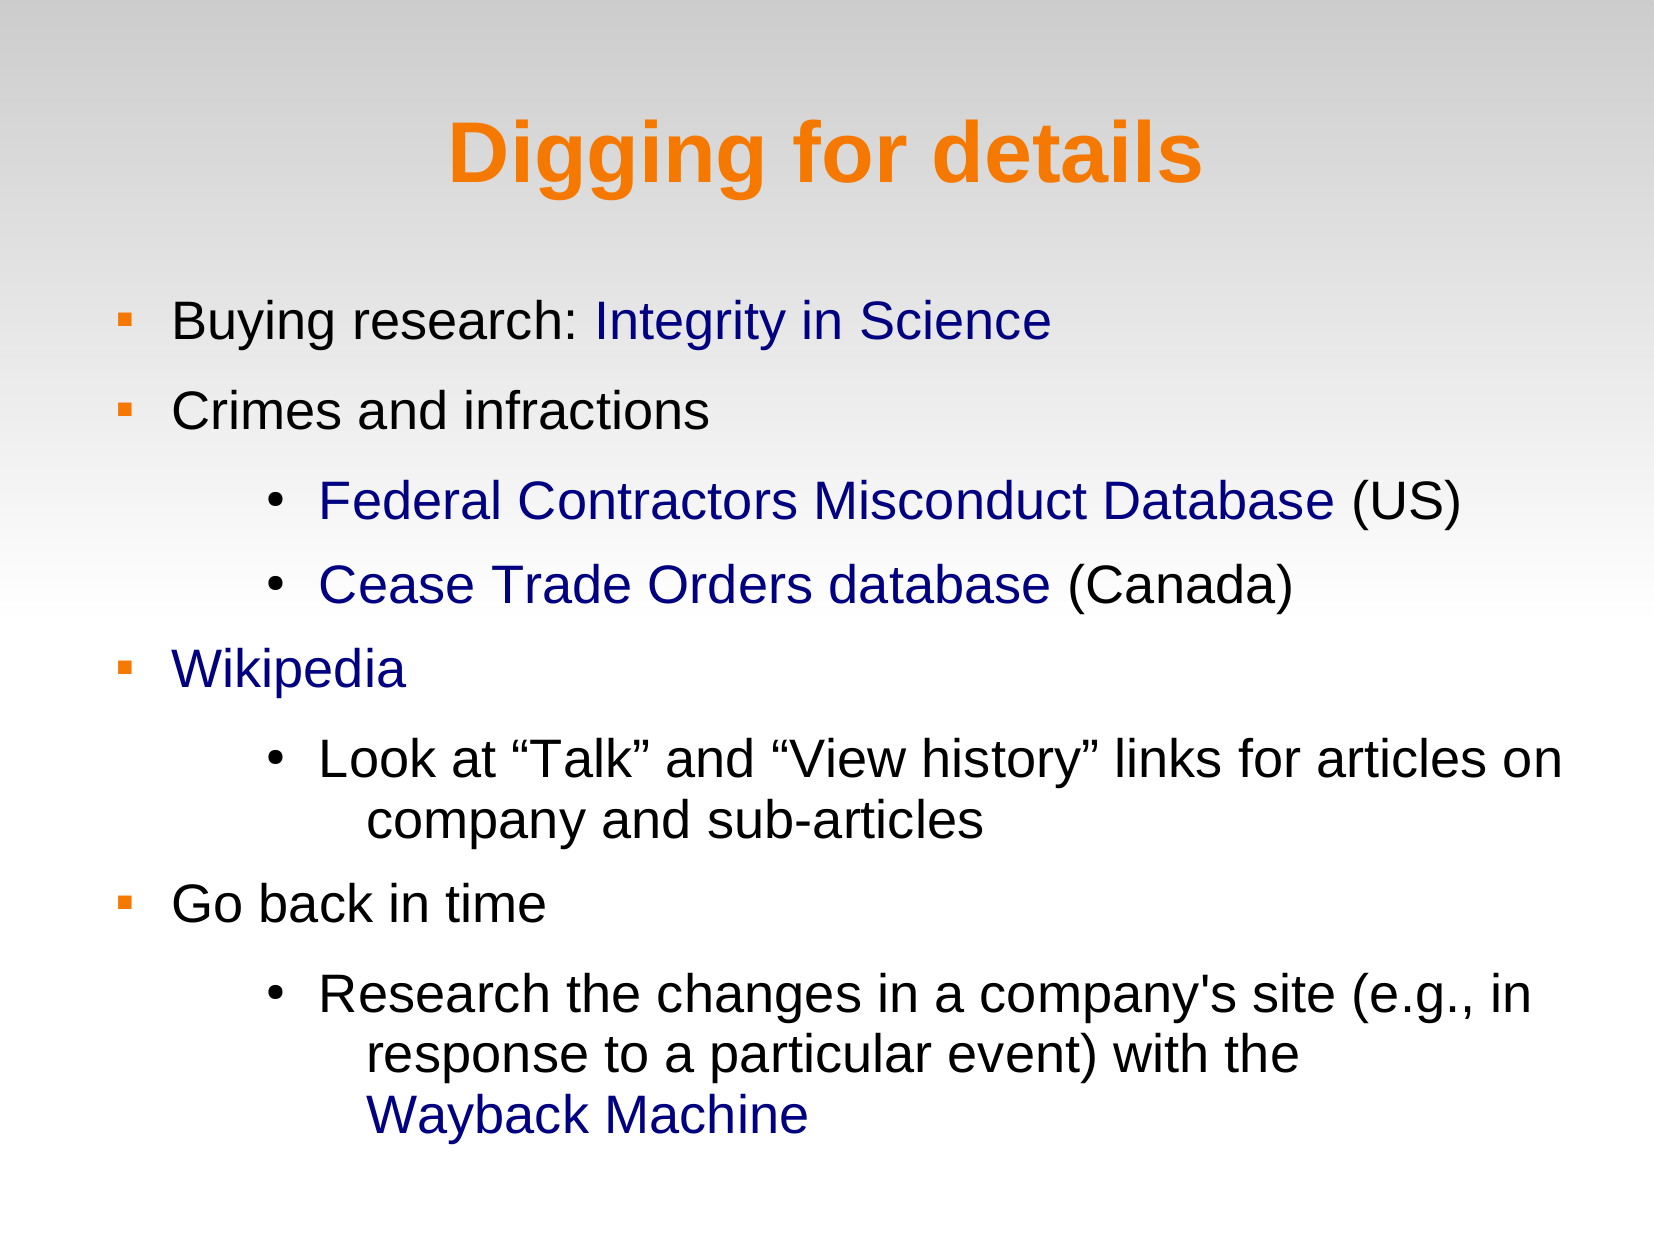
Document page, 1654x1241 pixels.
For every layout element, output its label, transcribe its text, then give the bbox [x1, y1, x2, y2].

list Buying research: Integrity in Science Crimes and infractions Federal Contractors Misconduct Database (US) Cease Trade Orders database (Canada) Wikipedia Look at “Talk” and “View history” links for articles on company and sub-articles Go back in time Research the changes in a company's site (e.g., in response to a particular event) with the Wayback Machine [82, 290, 1571, 1146]
title Digging for details [82, 49, 1571, 257]
